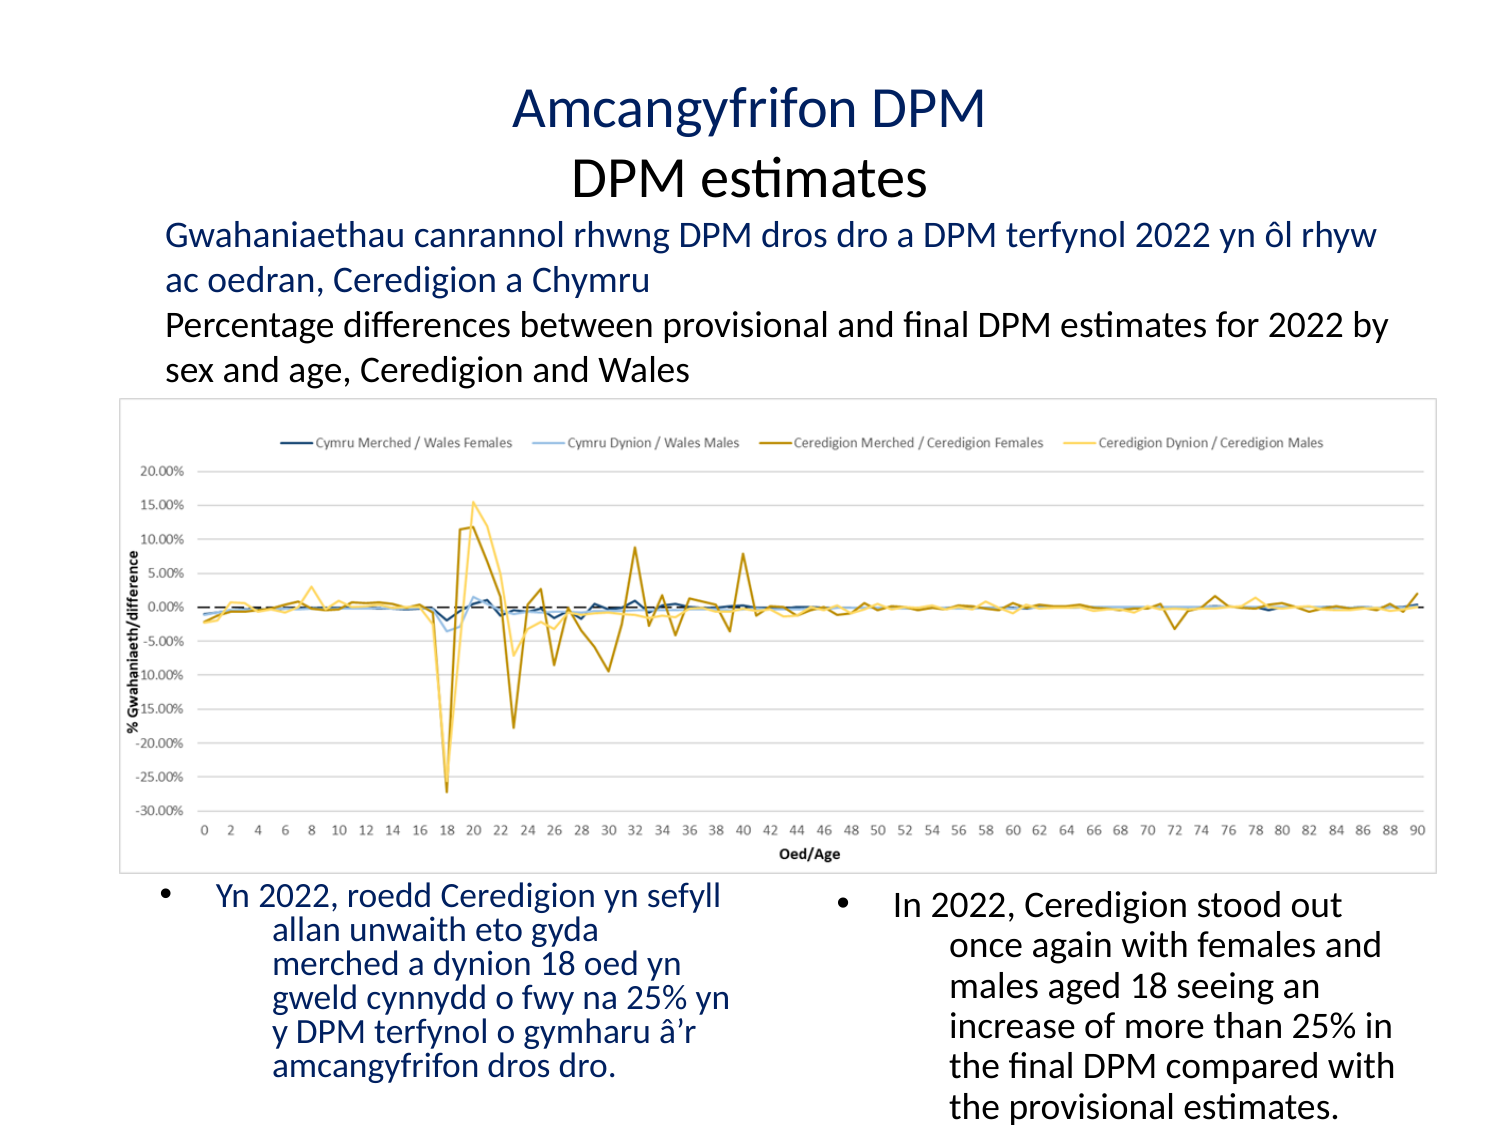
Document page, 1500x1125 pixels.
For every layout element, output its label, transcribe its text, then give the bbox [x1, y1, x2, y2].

title Amcangyfrifon DPM DPM estimates [75, 45, 1426, 233]
picture [119, 398, 1437, 874]
text_box Yn 2022, roedd Ceredigion yn sefyll allan unwaith eto gyda merched a dynion 18 oed yn gweld cynnydd o fwy na 25% yn y DPM terfynol o gymharu â’r amcangyfrifon dros dro. [144, 874, 749, 1106]
text_box Gwahaniaethau canrannol rhwng DPM dros dro a DPM terfynol 2022 yn ôl rhyw ac oedran, Ceredigion a Chymru Percentage differences between provisional and final DPM estimates for 2022 by sex and age, Ceredigion and Wales [150, 233, 1416, 400]
list In 2022, Ceredigion stood out once again with females and males aged 18 seeing an increase of more than 25% in the final DPM compared with the provisional estimates. [821, 877, 1426, 1125]
